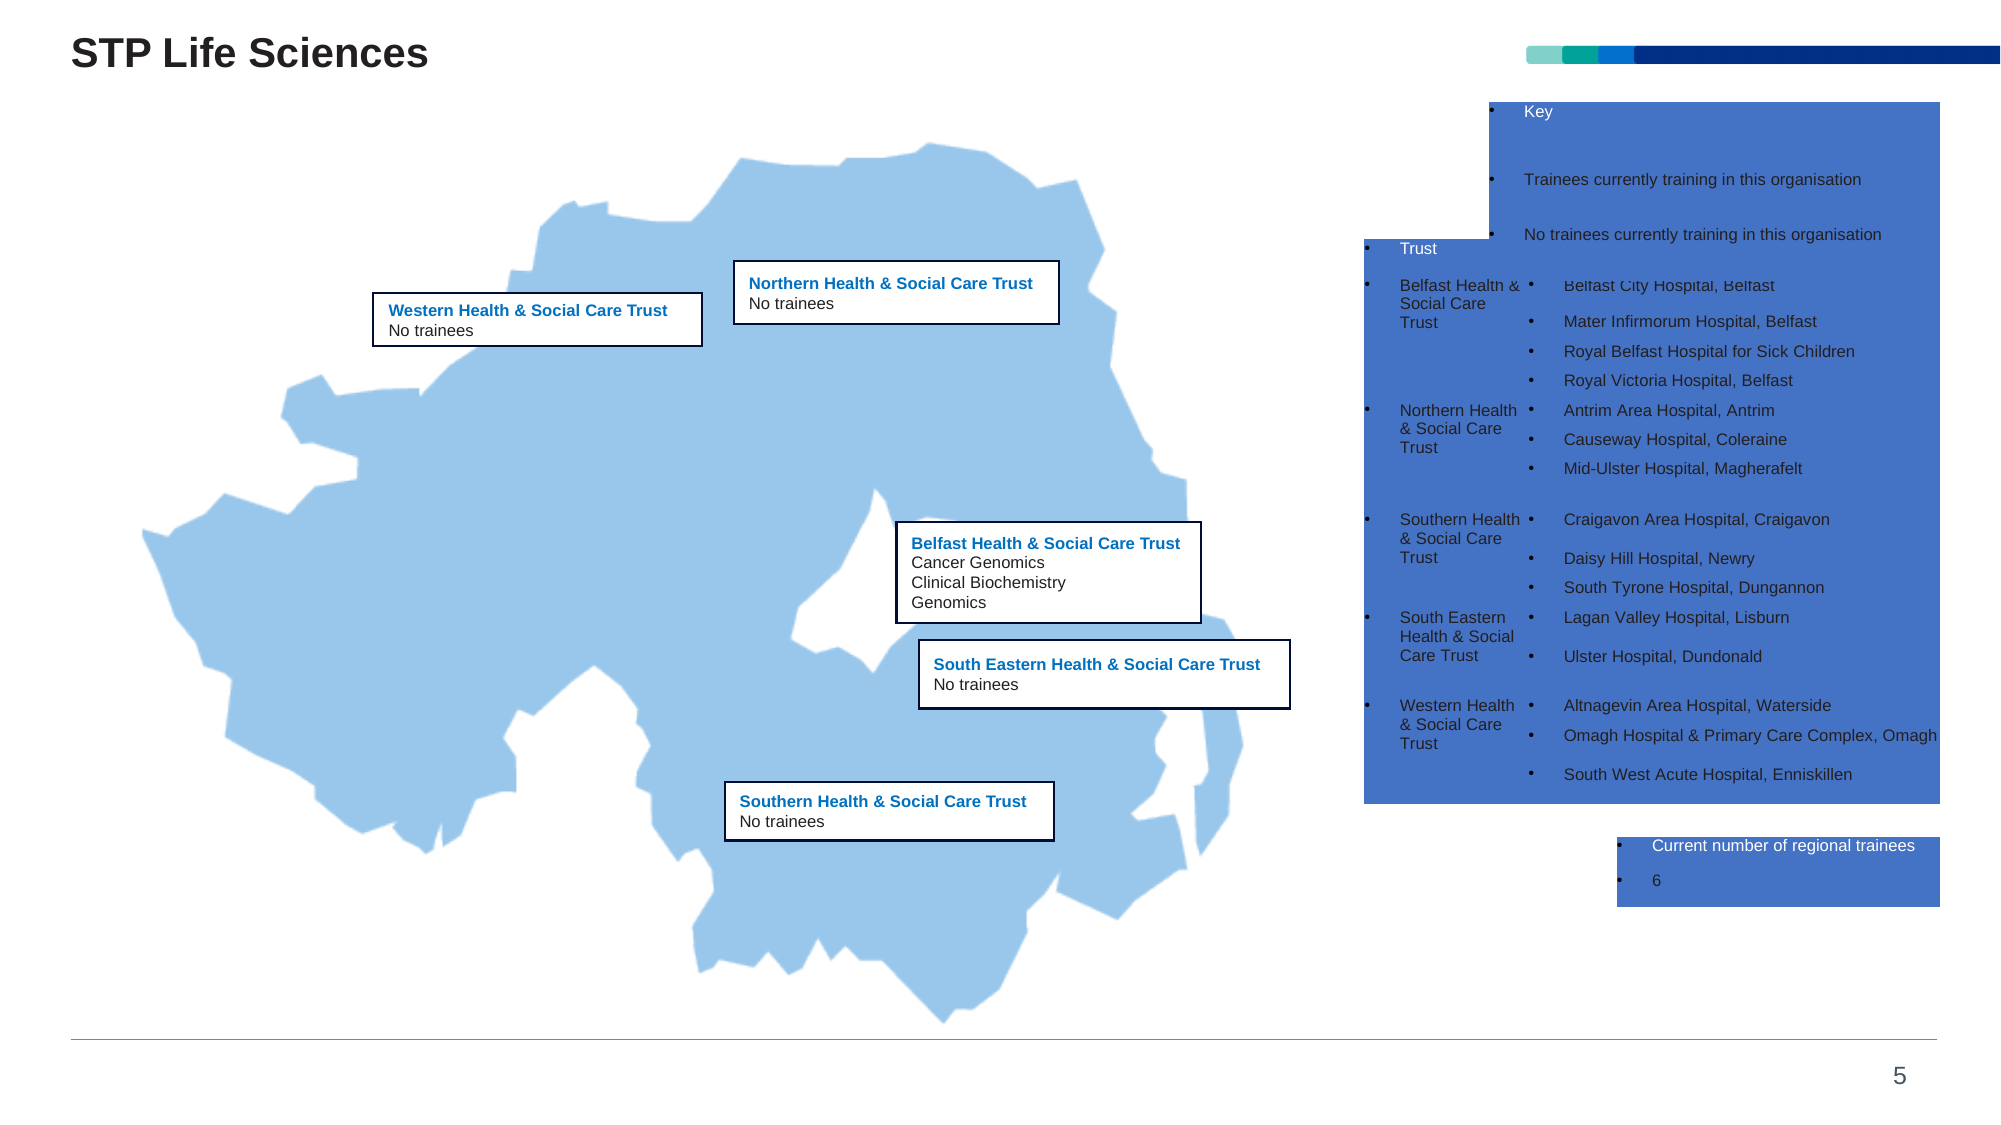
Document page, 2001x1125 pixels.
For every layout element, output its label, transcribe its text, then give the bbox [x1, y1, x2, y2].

text_box South Eastern Health & Social Care Trust No trainees [919, 640, 1290, 708]
table_cell Trainees currently training in this organisation [1489, 170, 1883, 225]
table_cell [1883, 225, 1940, 281]
table_cell South Tyrone Hospital, Dungannon [1528, 579, 1940, 608]
table_cell [1883, 170, 1940, 225]
table_cell South Eastern Health & Social Care Trust [1364, 608, 1528, 696]
table_cell Belfast City Hospital, Belfast [1528, 281, 1940, 312]
table_cell 6 [1617, 872, 1940, 907]
table_cell Daisy Hill Hospital, Newry [1528, 549, 1940, 579]
picture [129, 131, 1258, 1041]
table_cell Causeway Hospital, Coleraine [1528, 430, 1940, 460]
table_header Trust [1364, 239, 1489, 276]
table_cell Omagh Hospital & Primary Care Complex, Omagh [1528, 726, 1940, 765]
table_cell Royal Victoria Hospital, Belfast [1528, 371, 1940, 401]
table_header [1883, 102, 1940, 170]
table_cell Belfast Health & Social Care Trust [1364, 276, 1528, 401]
table_cell Royal Belfast Hospital for Sick Children [1528, 342, 1940, 371]
table_cell Mid-Ulster Hospital, Magherafelt [1528, 460, 1940, 510]
title STP Life Sciences [70, 32, 1513, 79]
table_header Current number of regional trainees [1617, 837, 1940, 872]
text_box Northern Health & Social Care Trust No trainees [734, 261, 1059, 324]
table_cell Antrim Area Hospital, Antrim [1528, 401, 1940, 430]
table_cell Southern Health & Social Care Trust [1364, 510, 1528, 608]
table_cell South West Acute Hospital, Enniskillen [1528, 765, 1940, 804]
table_cell Ulster Hospital, Dundonald [1528, 647, 1940, 696]
table_cell Lagan Valley Hospital, Lisburn [1528, 608, 1940, 647]
table_cell Altnagevin Area Hospital, Waterside [1528, 696, 1940, 726]
table_header Key [1489, 102, 1883, 170]
table_cell Craigavon Area Hospital, Craigavon [1528, 510, 1940, 549]
table_cell No trainees currently training in this organisation [1489, 225, 1883, 281]
text_box Belfast Health & Social Care Trust Cancer Genomics Clinical Biochemistry Genomics [897, 522, 1201, 623]
table_cell Western Health & Social Care Trust [1364, 696, 1528, 804]
text_box Southern Health & Social Care Trust No trainees [725, 782, 1054, 841]
table_cell Northern Health & Social Care Trust [1364, 401, 1528, 510]
table_cell Mater Infirmorum Hospital, Belfast [1528, 312, 1940, 342]
text_box Western Health & Social Care Trust No trainees [373, 293, 702, 346]
